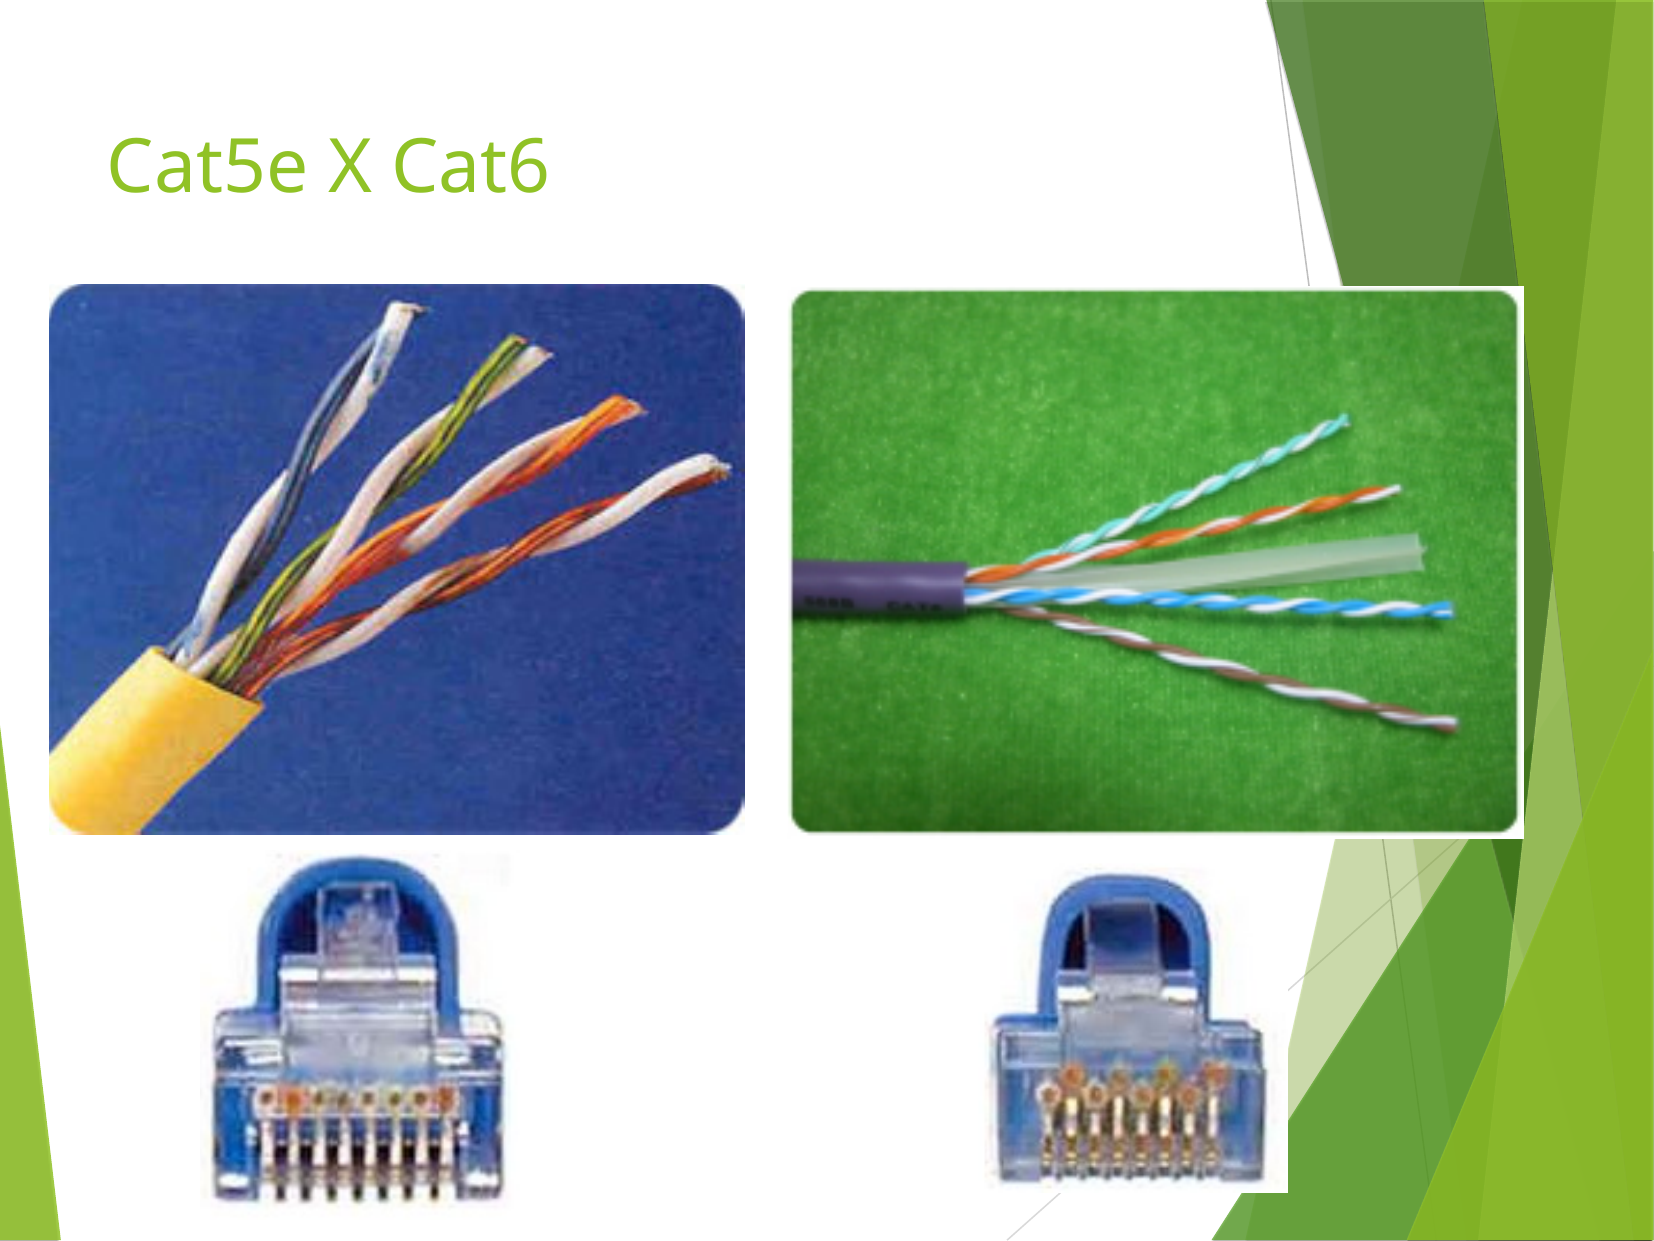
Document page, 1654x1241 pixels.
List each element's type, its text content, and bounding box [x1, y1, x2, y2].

title Cat5e X Cat6 [91, 110, 1258, 349]
picture [200, 850, 520, 1220]
picture [977, 862, 1288, 1193]
picture [787, 286, 1524, 839]
picture [49, 284, 745, 835]
